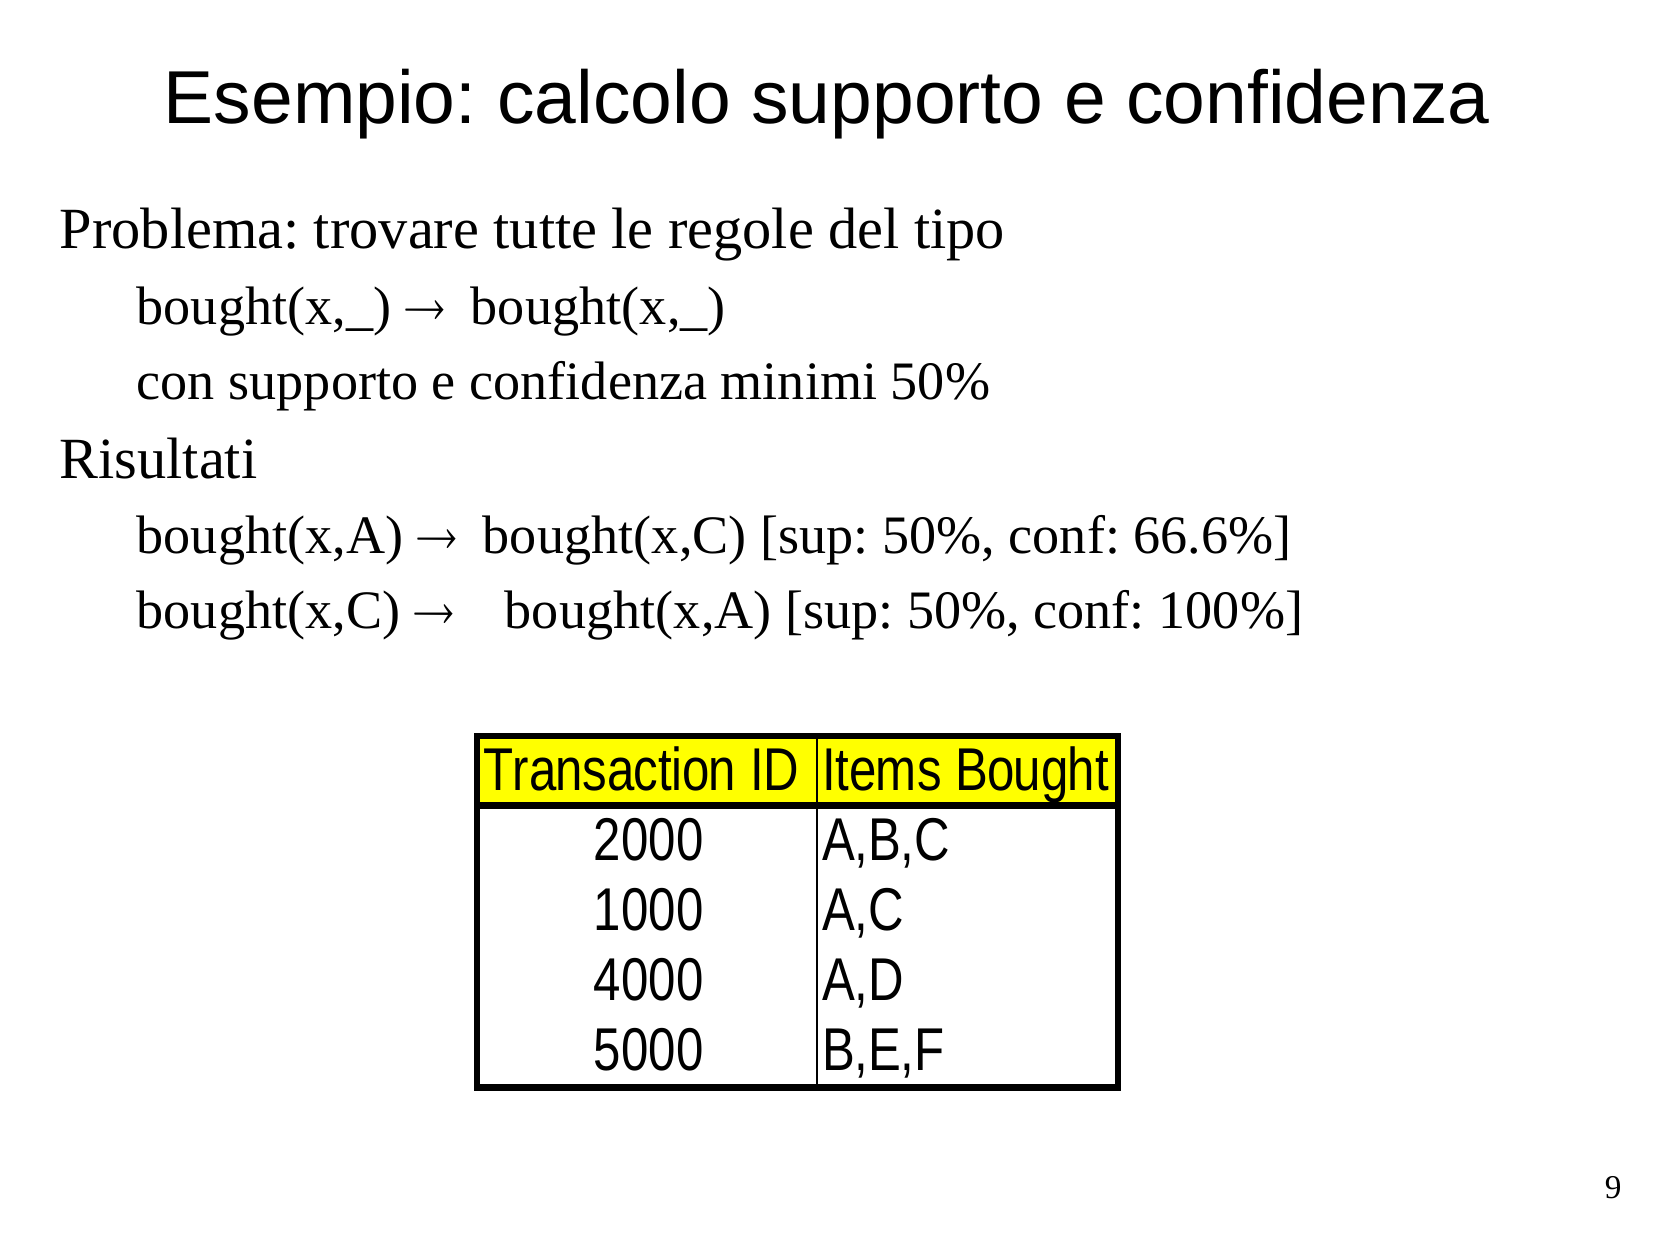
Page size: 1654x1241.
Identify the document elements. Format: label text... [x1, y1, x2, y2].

list Problema: trovare tutte le regole del tipo bought(x,_)  bought(x,_) con supporto e confidenza minimi 50% Risultati bought(x,A)  bought(x,C) [sup: 50%, conf: 66.6%] bought(x,C)  bought(x,A) [sup: 50%, conf: 100%] [42, 196, 1612, 1187]
title Esempio: calcolo supporto e confidenza [37, 30, 1617, 166]
chart [472, 729, 1123, 1093]
